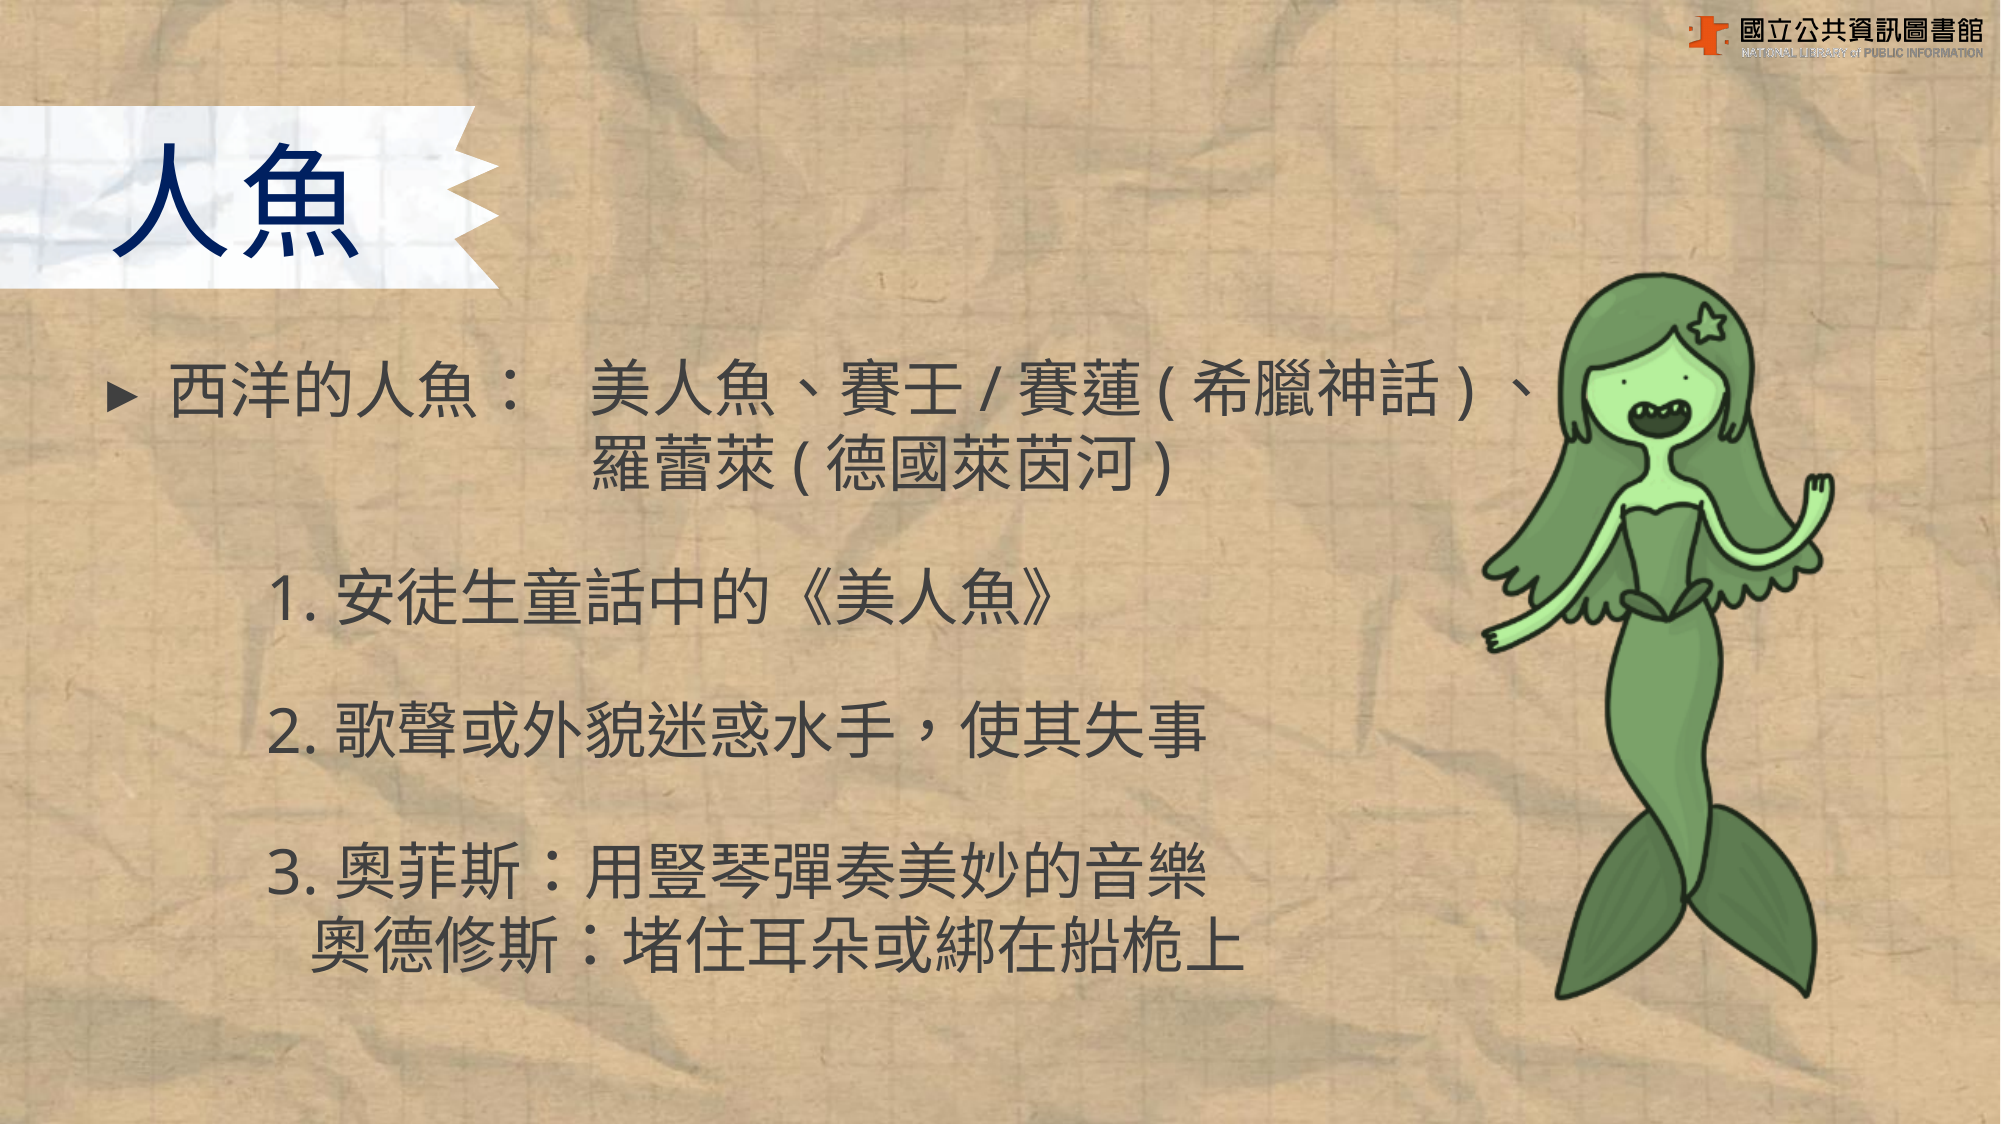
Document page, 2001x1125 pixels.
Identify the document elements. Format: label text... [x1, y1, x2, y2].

text_box 3.奧菲斯：用豎琴彈奏美妙的音樂 奧德修斯：堵住耳朵或綁在船桅上 [251, 824, 1694, 991]
text_box 人魚 [92, 115, 816, 283]
text_box ▸ 西洋的人魚： [92, 343, 574, 435]
text_box 美人魚、賽壬/賽蓮(希臘神話)、 羅蕾萊(德國萊茵河) [574, 341, 1779, 509]
text_box 1.安徒生童話中的《美人魚》 [251, 550, 1379, 642]
picture [1228, 219, 2000, 1063]
picture [0, 56, 560, 330]
text_box 2.歌聲或外貌迷惑水手，使其失事 [251, 683, 1379, 775]
